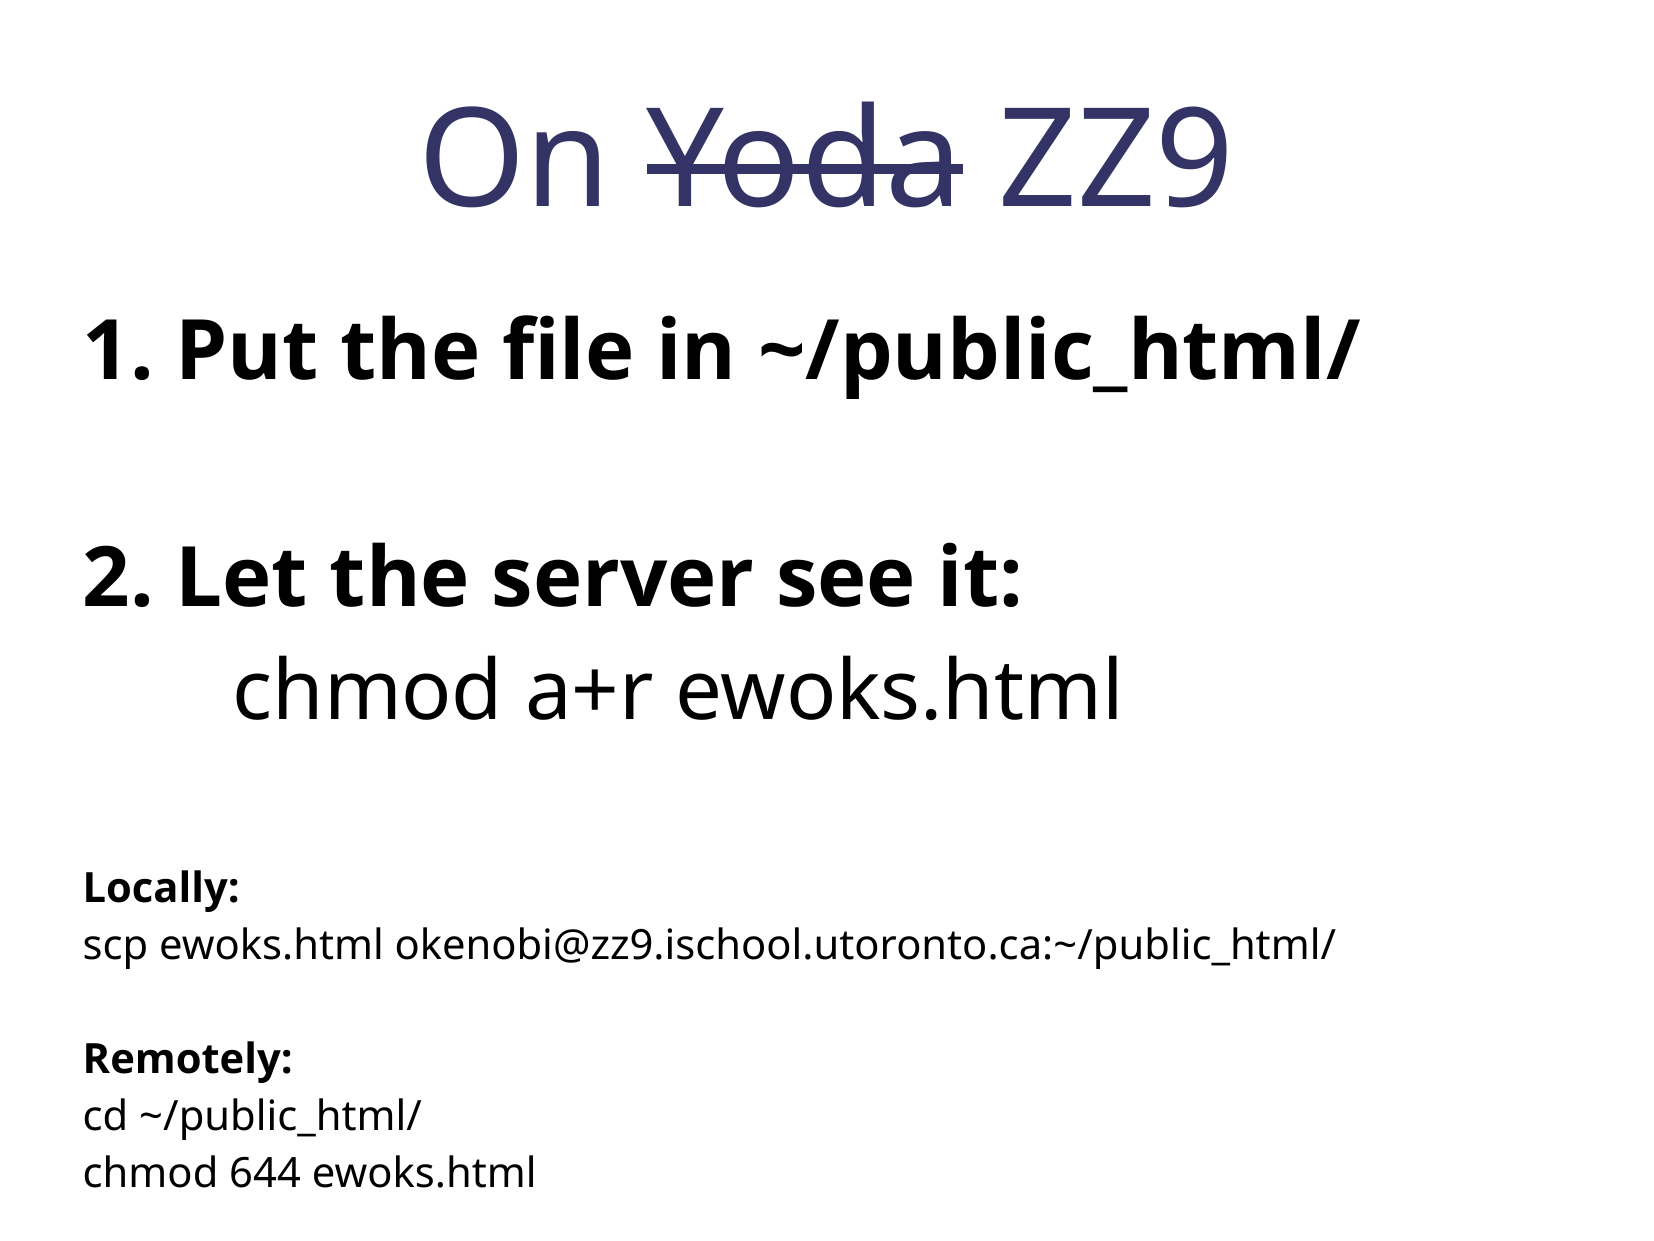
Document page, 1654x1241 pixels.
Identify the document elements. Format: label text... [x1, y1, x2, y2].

subtitle 1. Put the file in ~/public_html/ 2. Let the server see it: chmod a+r ewoks.html Locally: scp ewoks.html okenobi@zz9.ischool.utoronto.ca:~/public_html/ Remotely: cd ~/public_html/ chmod 644 ewoks.html [82, 290, 1613, 1102]
title On Yoda ZZ9 [82, 56, 1571, 250]
